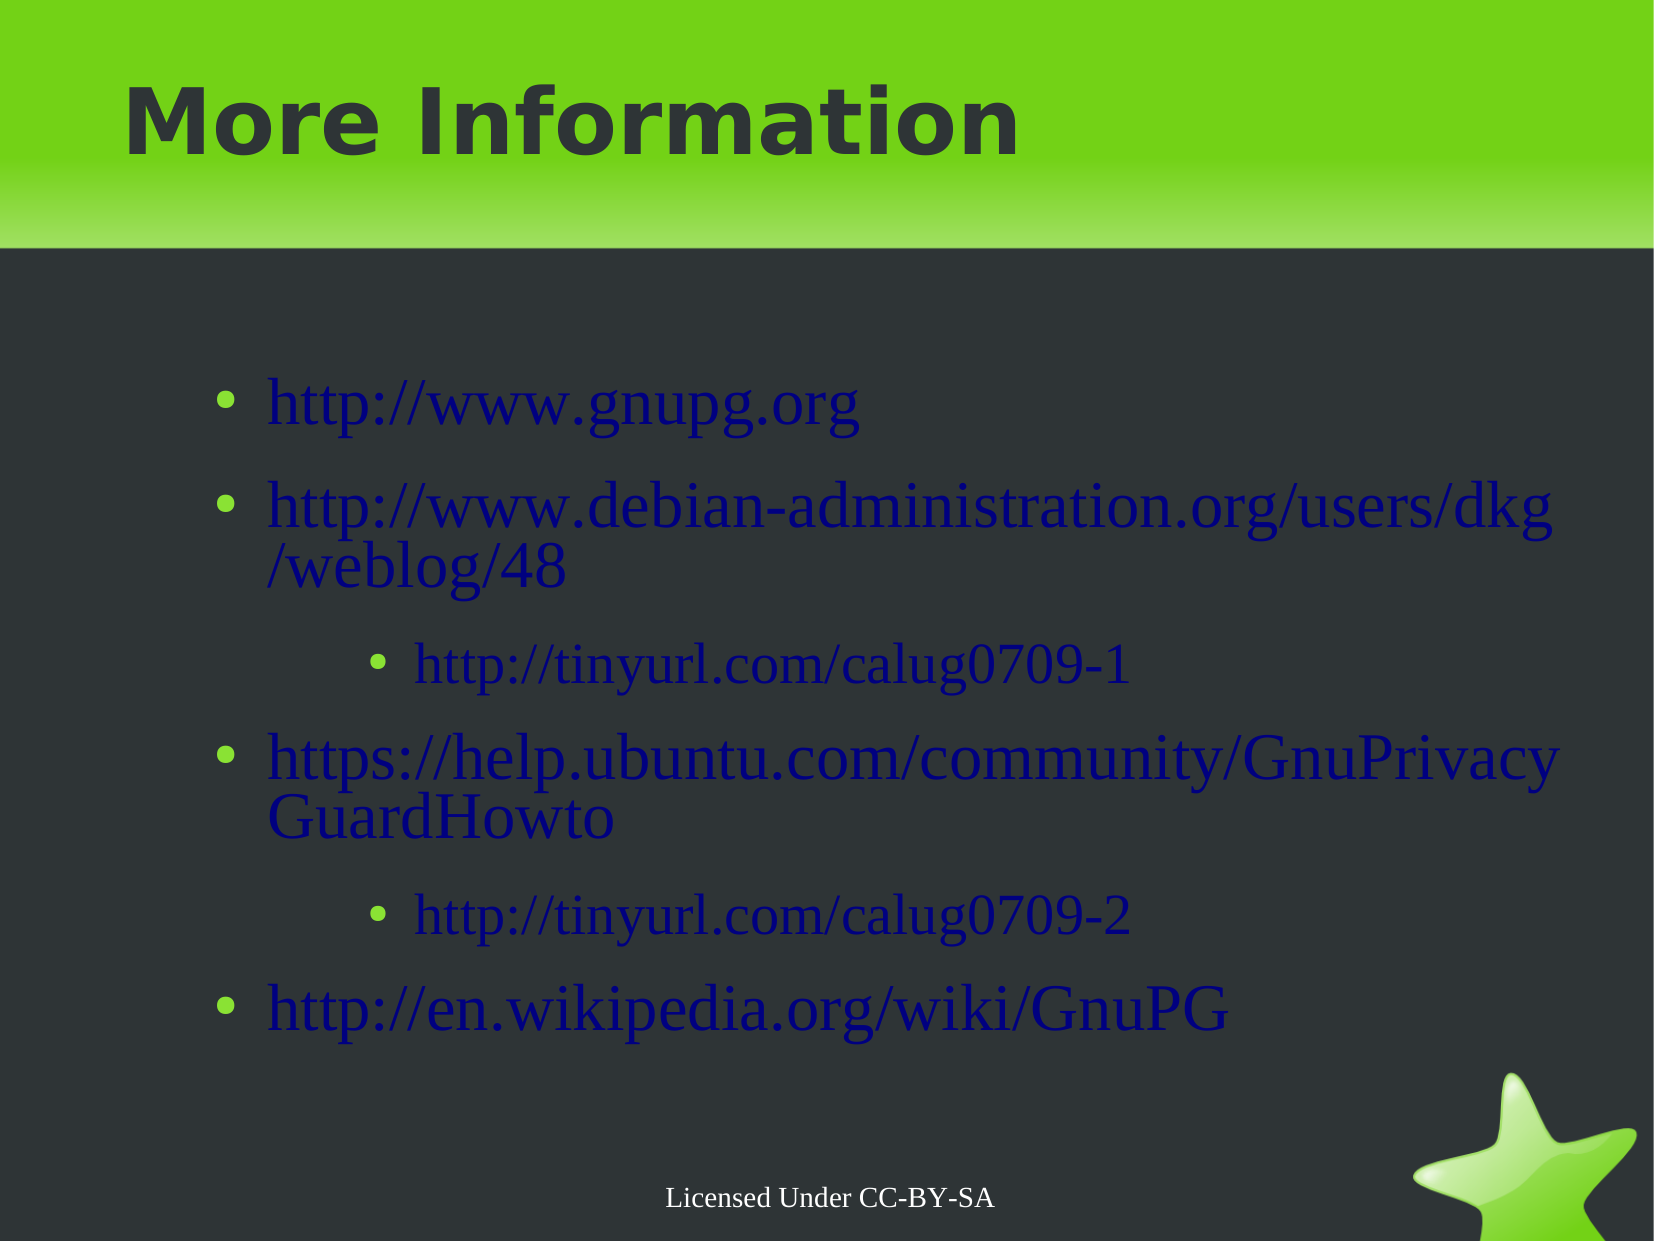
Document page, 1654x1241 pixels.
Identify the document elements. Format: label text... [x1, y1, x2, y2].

list http://www.gnupg.org http://www.debian-administration.org/users/dkg/weblog/48 http://tinyurl.com/calug0709-1 https://help.ubuntu.com/community/GnuPrivacyGuardHowto http://tinyurl.com/calug0709-2 http://en.wikipedia.org/wiki/GnuPG [178, 364, 1570, 1184]
picture [0, 0, 1654, 1241]
title More Information [121, 19, 1534, 227]
